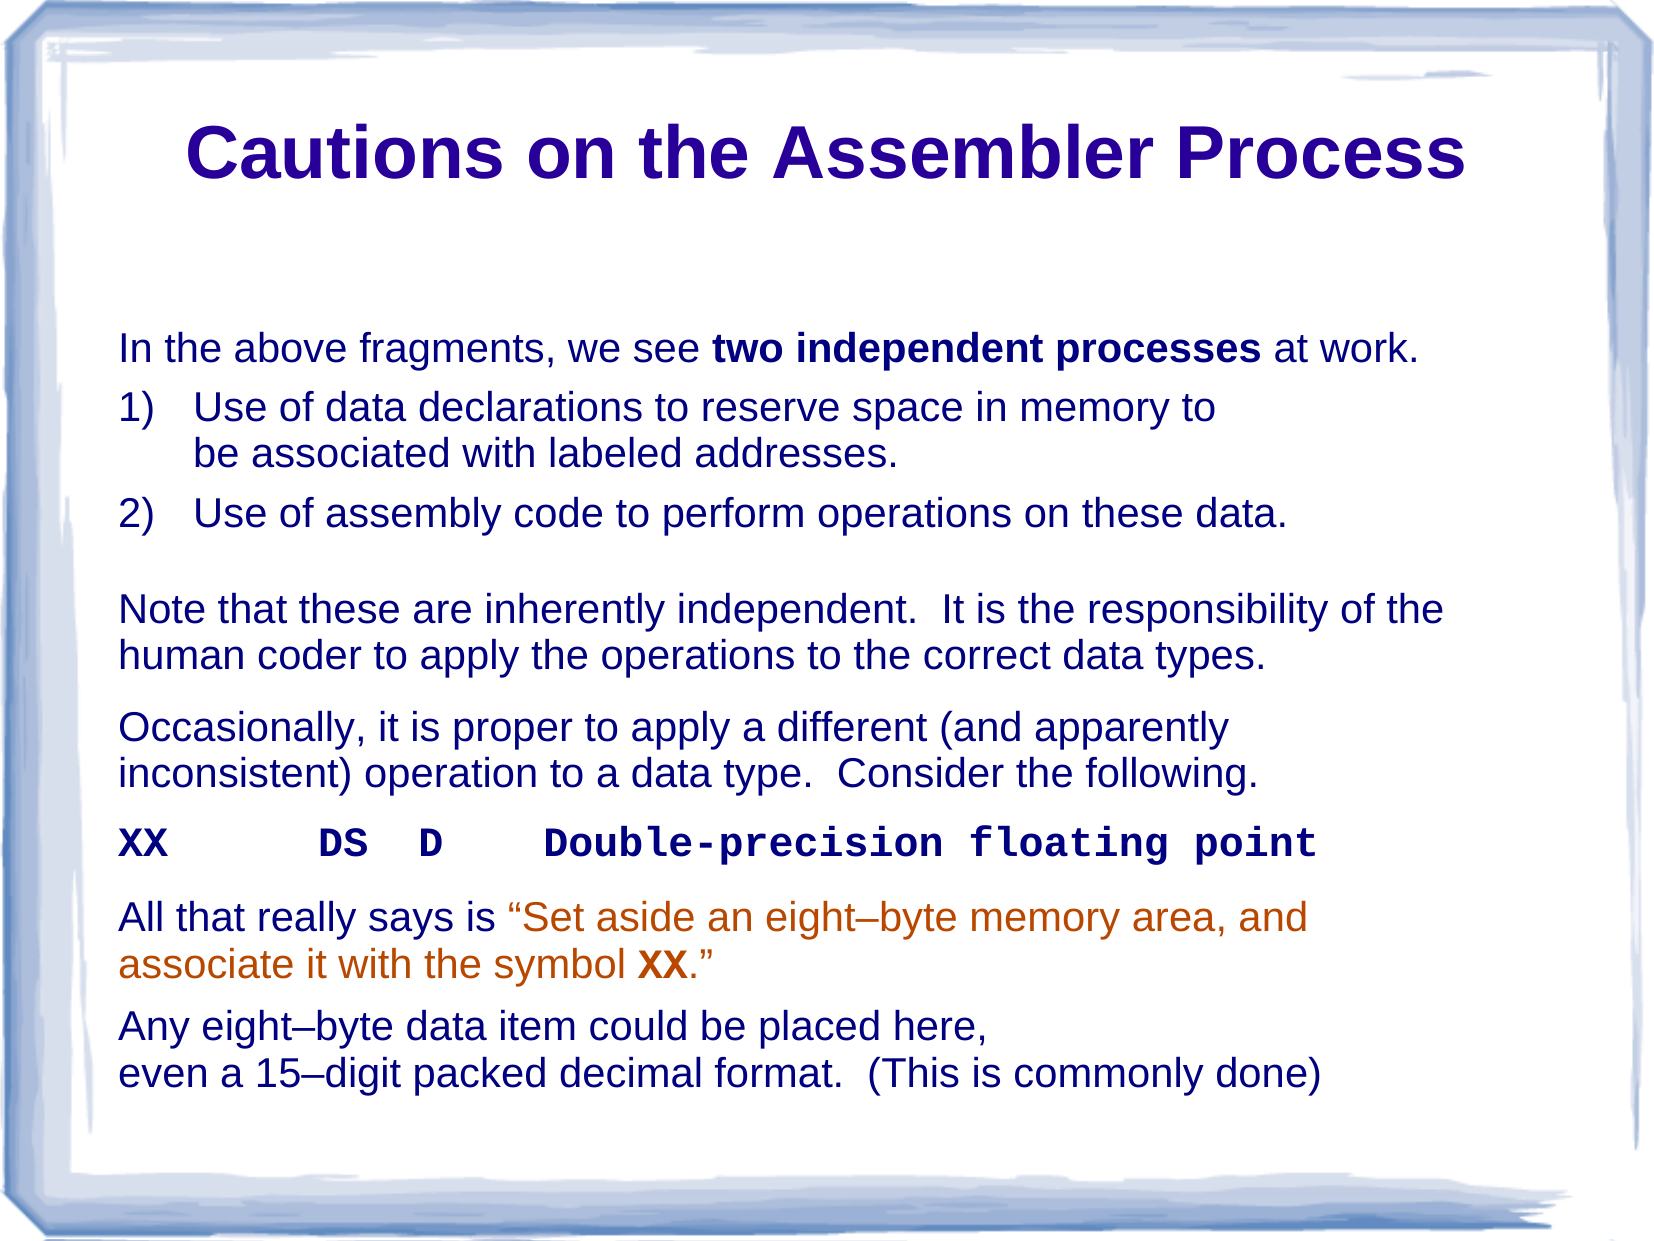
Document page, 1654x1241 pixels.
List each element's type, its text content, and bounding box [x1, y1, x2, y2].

title Cautions on the Assembler Process [82, 56, 1571, 250]
picture [0, 0, 1654, 1241]
list In the above fragments, we see two independent processes at work. 1) Use of data declarations to reserve space in memory to be associated with labeled addresses. 2) Use of assembly code to perform operations on these data. Note that these are inherently independent. It is the responsibility of the human coder to apply the operations to the correct data types. Occasionally, it is proper to apply a different (and apparently inconsistent) operation to a data type. Consider the following. XX DS D Double-precision floating point All that really says is “Set aside an eight–byte memory area, and associate it with the symbol XX.” Any eight–byte data item could be placed here, even a 15–digit packed decimal format. (This is commonly done) [118, 324, 1571, 1101]
